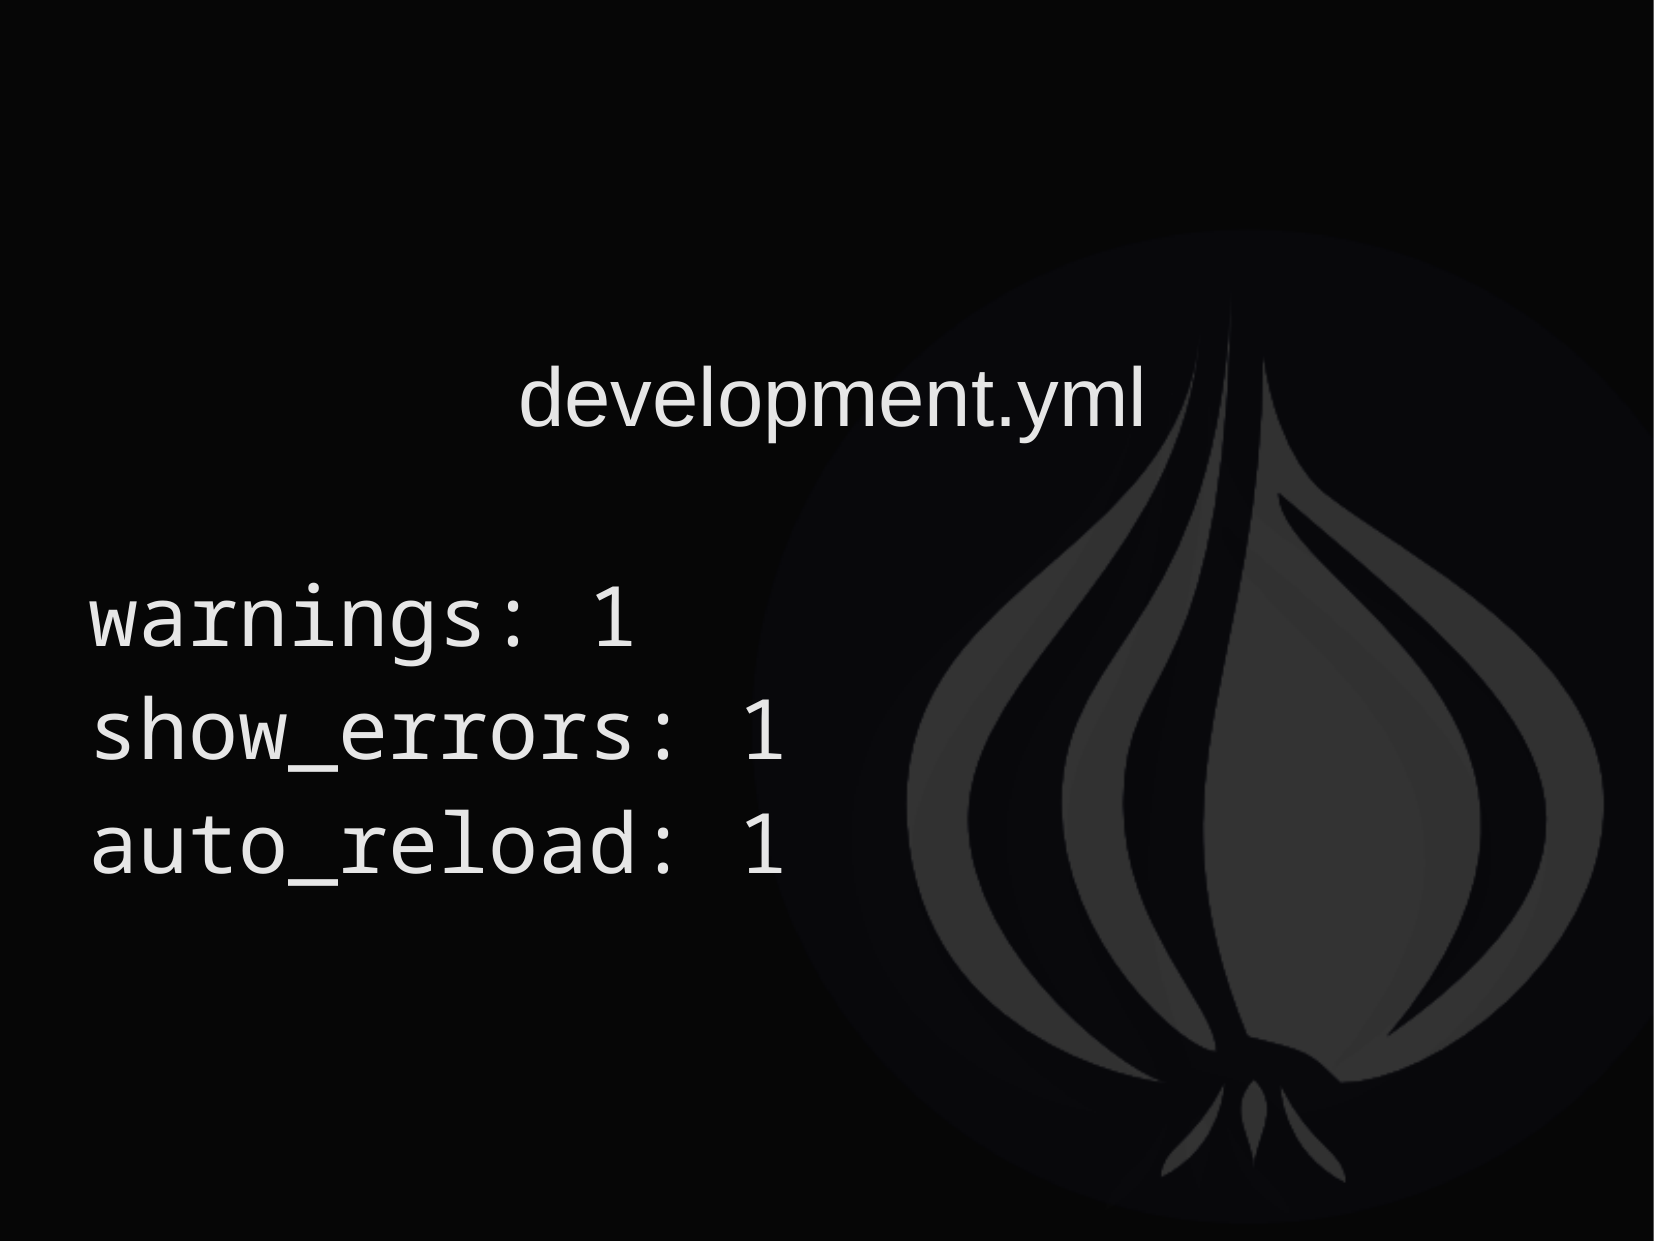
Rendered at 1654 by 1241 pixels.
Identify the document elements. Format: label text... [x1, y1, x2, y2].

subtitle development.yml warnings: 1 show_errors: 1 auto_reload: 1 [88, 214, 1577, 1034]
picture [0, 0, 1654, 1241]
